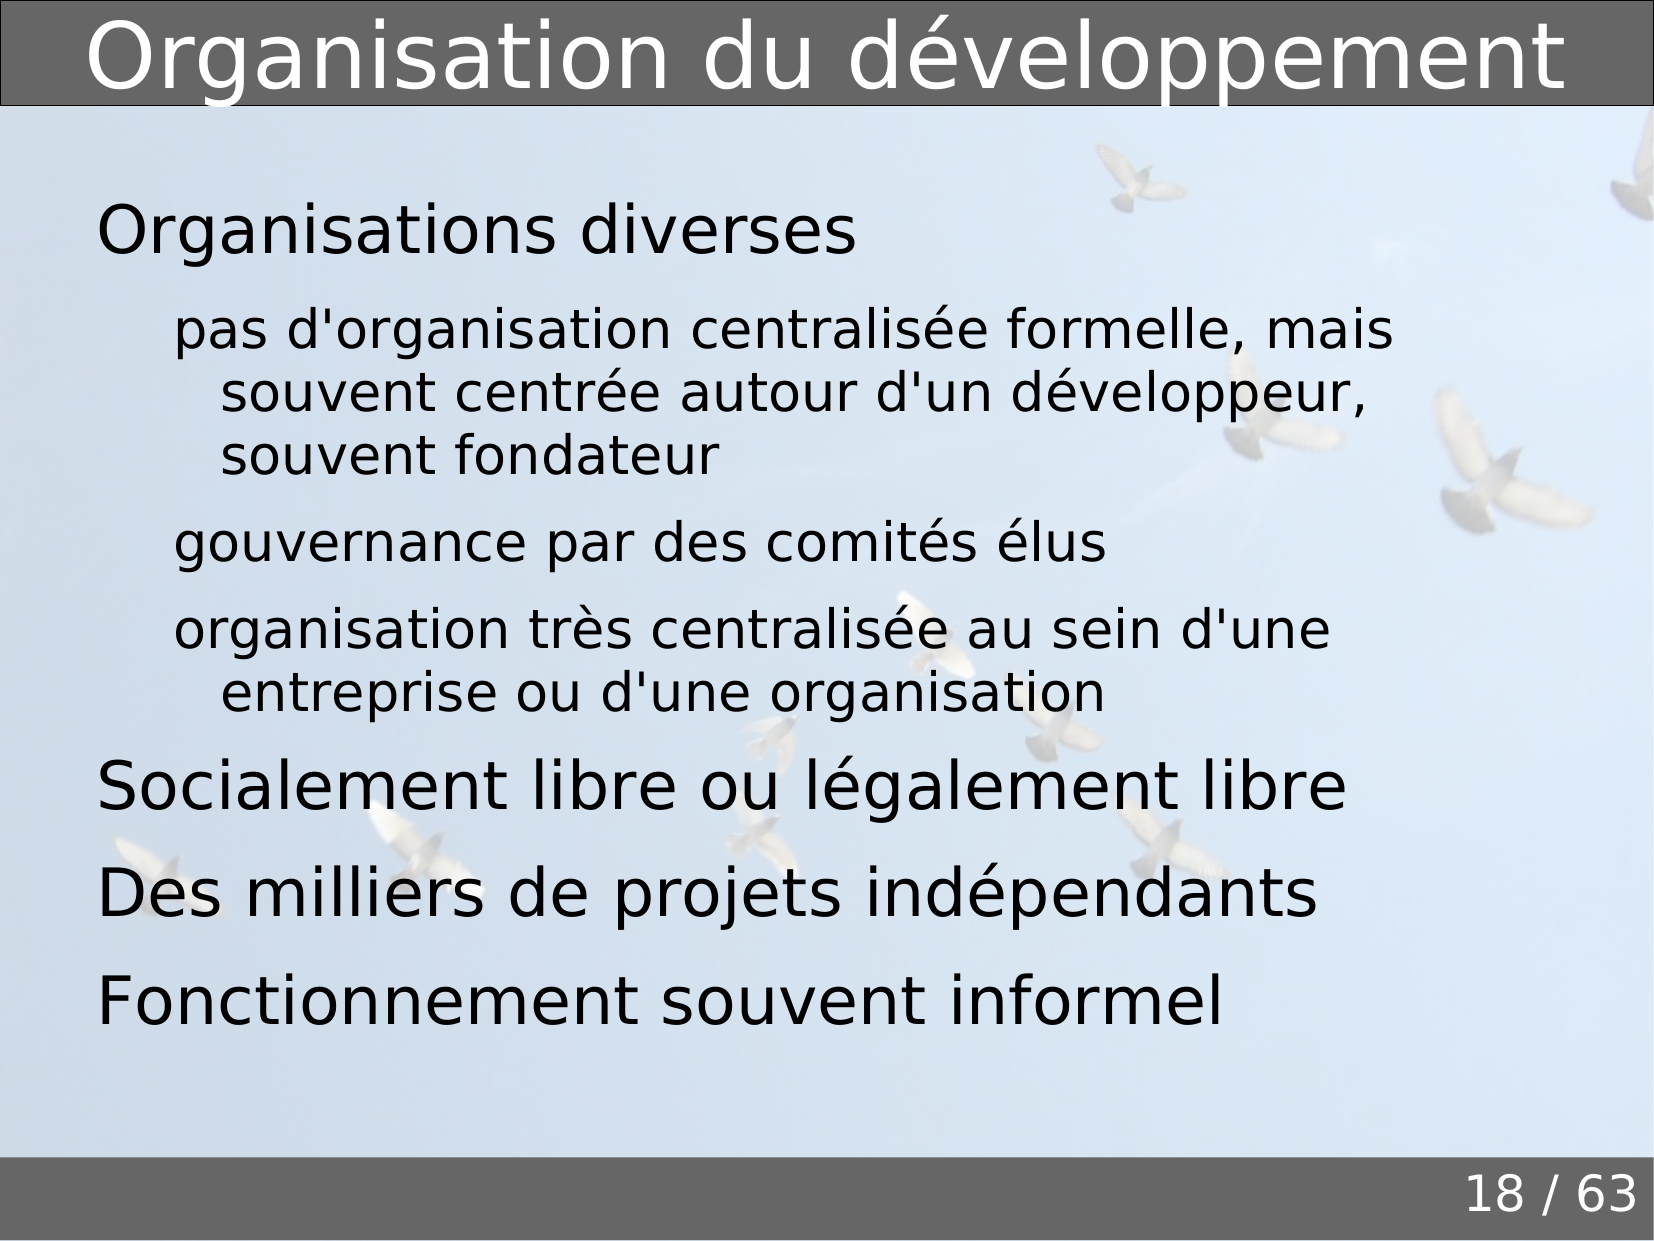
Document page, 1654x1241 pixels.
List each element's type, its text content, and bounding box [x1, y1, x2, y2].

list Organisations diverses pas d'organisation centralisée formelle, mais souvent centrée autour d'un développeur, souvent fondateur gouvernance par des comités élus organisation très centralisée au sein d'une entreprise ou d'une organisation Socialement libre ou légalement libre Des milliers de projets indépendants Fonctionnement souvent informel [78, 191, 1563, 1040]
title Organisation du développement [0, 3, 1654, 111]
